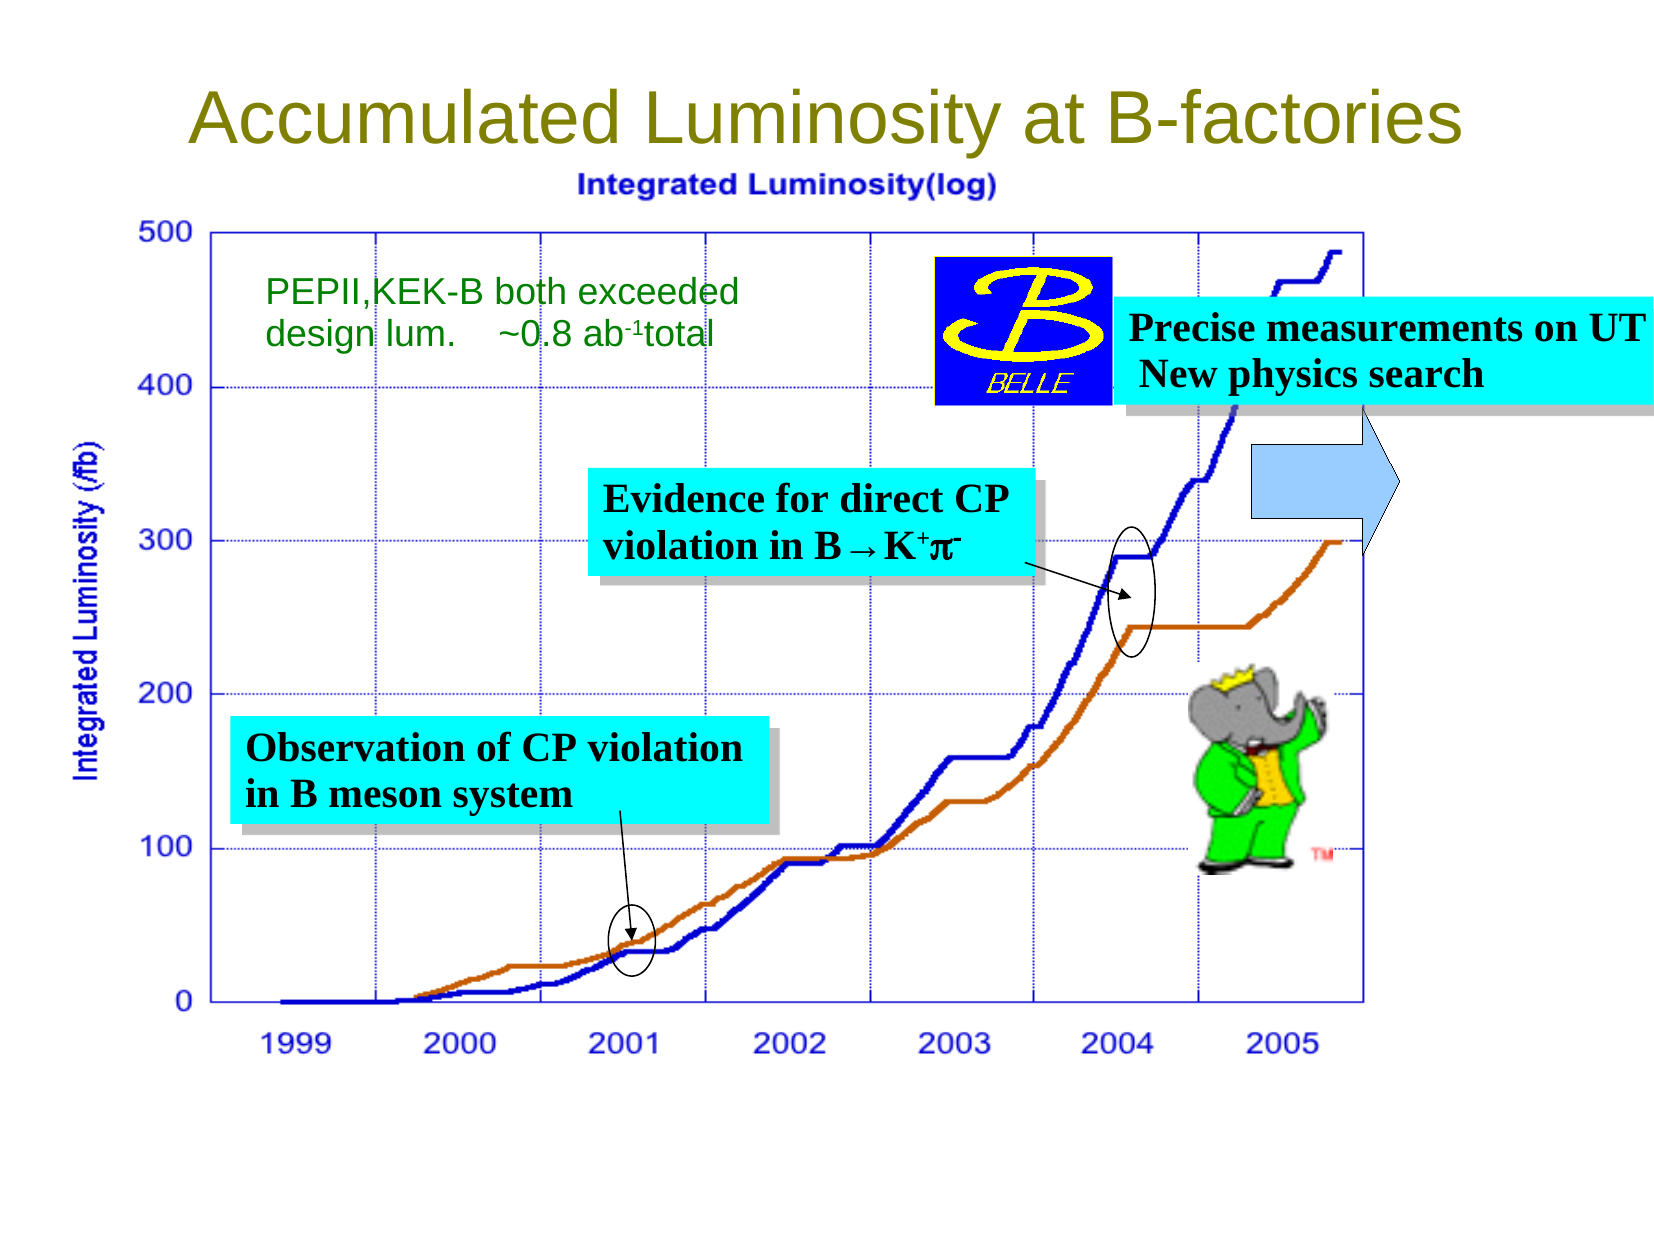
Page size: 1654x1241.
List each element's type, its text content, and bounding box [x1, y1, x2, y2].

picture [64, 149, 1424, 1088]
text_box Observation of CP violation in B meson system [230, 716, 770, 824]
text_box Evidence for direct CP violation in B→K+ [588, 467, 1036, 576]
text_box [1251, 407, 1400, 556]
text_box Precise measurements on UT New physics search [1113, 296, 1654, 405]
text_box PEPII,KEK-B both exceeded design lum. ~0.8 ab-1total [250, 262, 756, 362]
title Accumulated Luminosity at B-factories [82, 21, 1571, 214]
